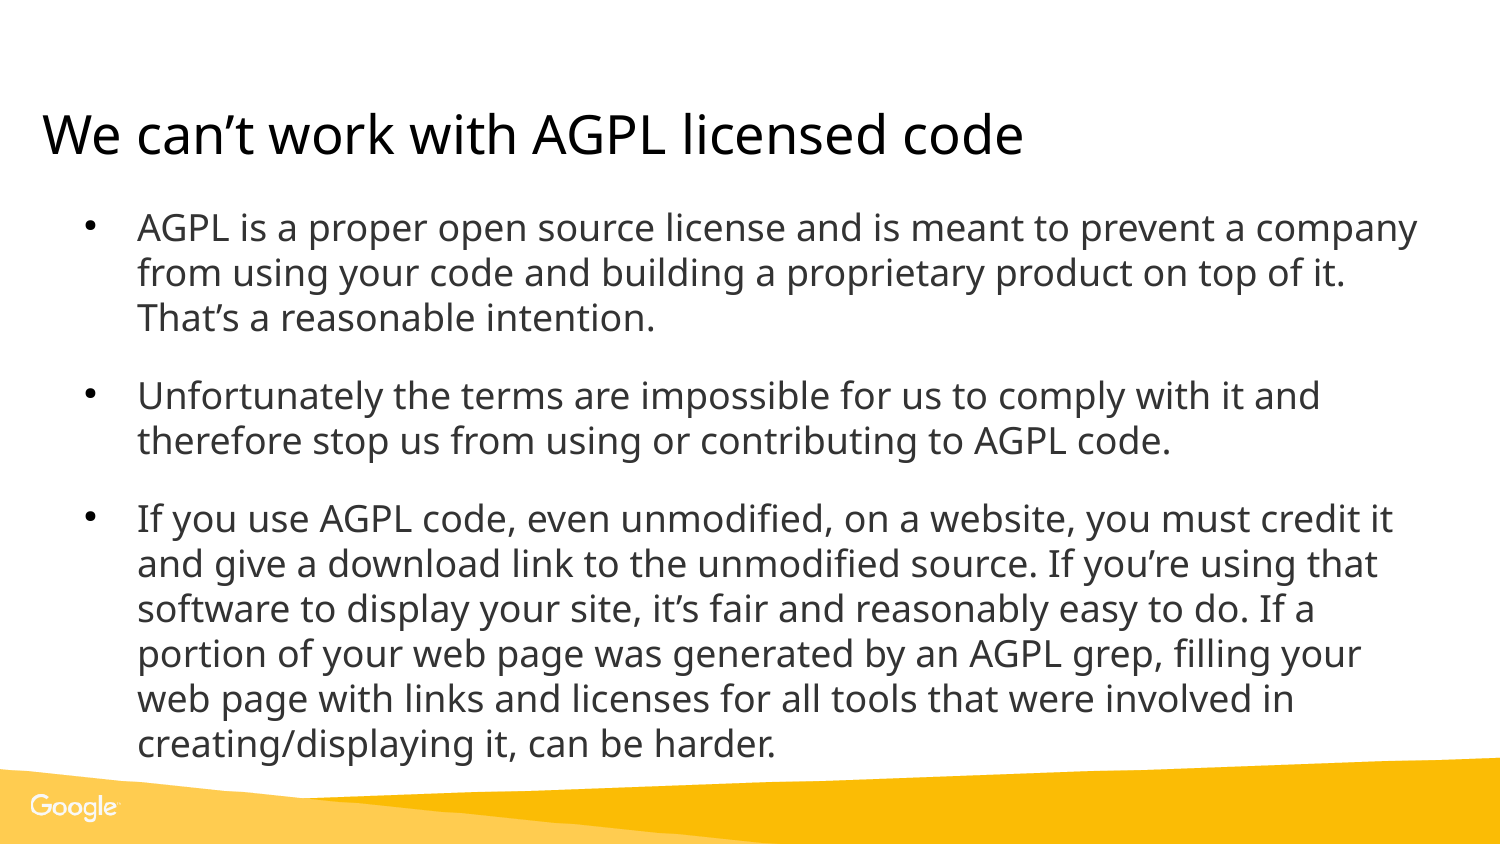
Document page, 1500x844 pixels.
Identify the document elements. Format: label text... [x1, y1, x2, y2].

text_box We can’t work with AGPL licensed code [27, 85, 1478, 210]
list AGPL is a proper open source license and is meant to prevent a company from using your code and building a proprietary product on top of it. That’s a reasonable intention. Unfortunately the terms are impossible for us to comply with it and therefore stop us from using or contributing to AGPL code. If you use AGPL code, even unmodified, on a website, you must credit it and give a download link to the unmodified source. If you’re using that software to display your site, it’s fair and reasonably easy to do. If a portion of your web page was generated by an AGPL grep, filling your web page with links and licenses for all tools that were involved in creating/displaying it, can be harder. [51, 210, 1449, 750]
picture [0, 0, 1500, 844]
